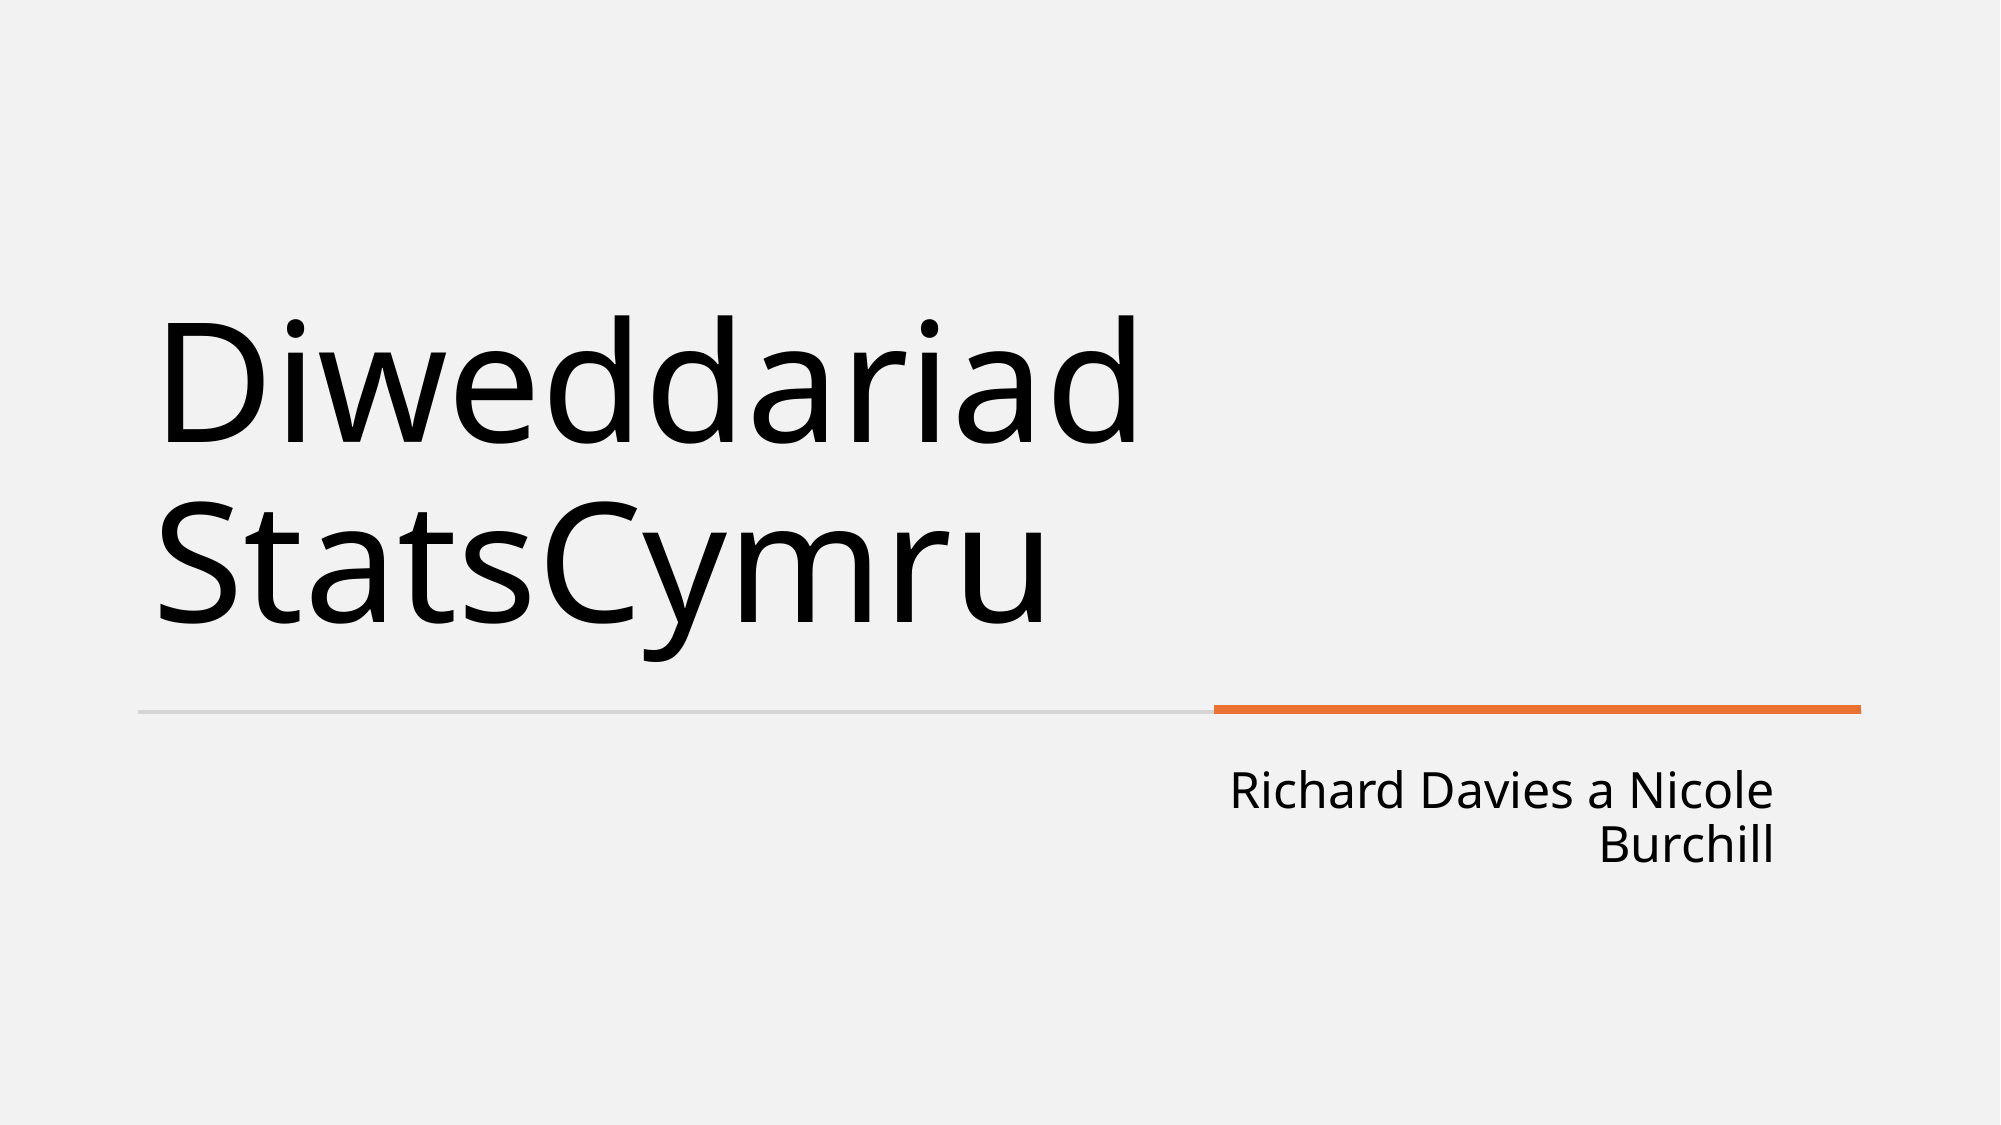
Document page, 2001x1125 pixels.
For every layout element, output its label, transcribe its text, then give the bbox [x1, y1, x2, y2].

subtitle Richard Davies a Nicole Burchill [1214, 757, 1862, 929]
title Diweddariad StatsCymru [137, 179, 1862, 667]
text_box [0, 0, 2000, 1125]
